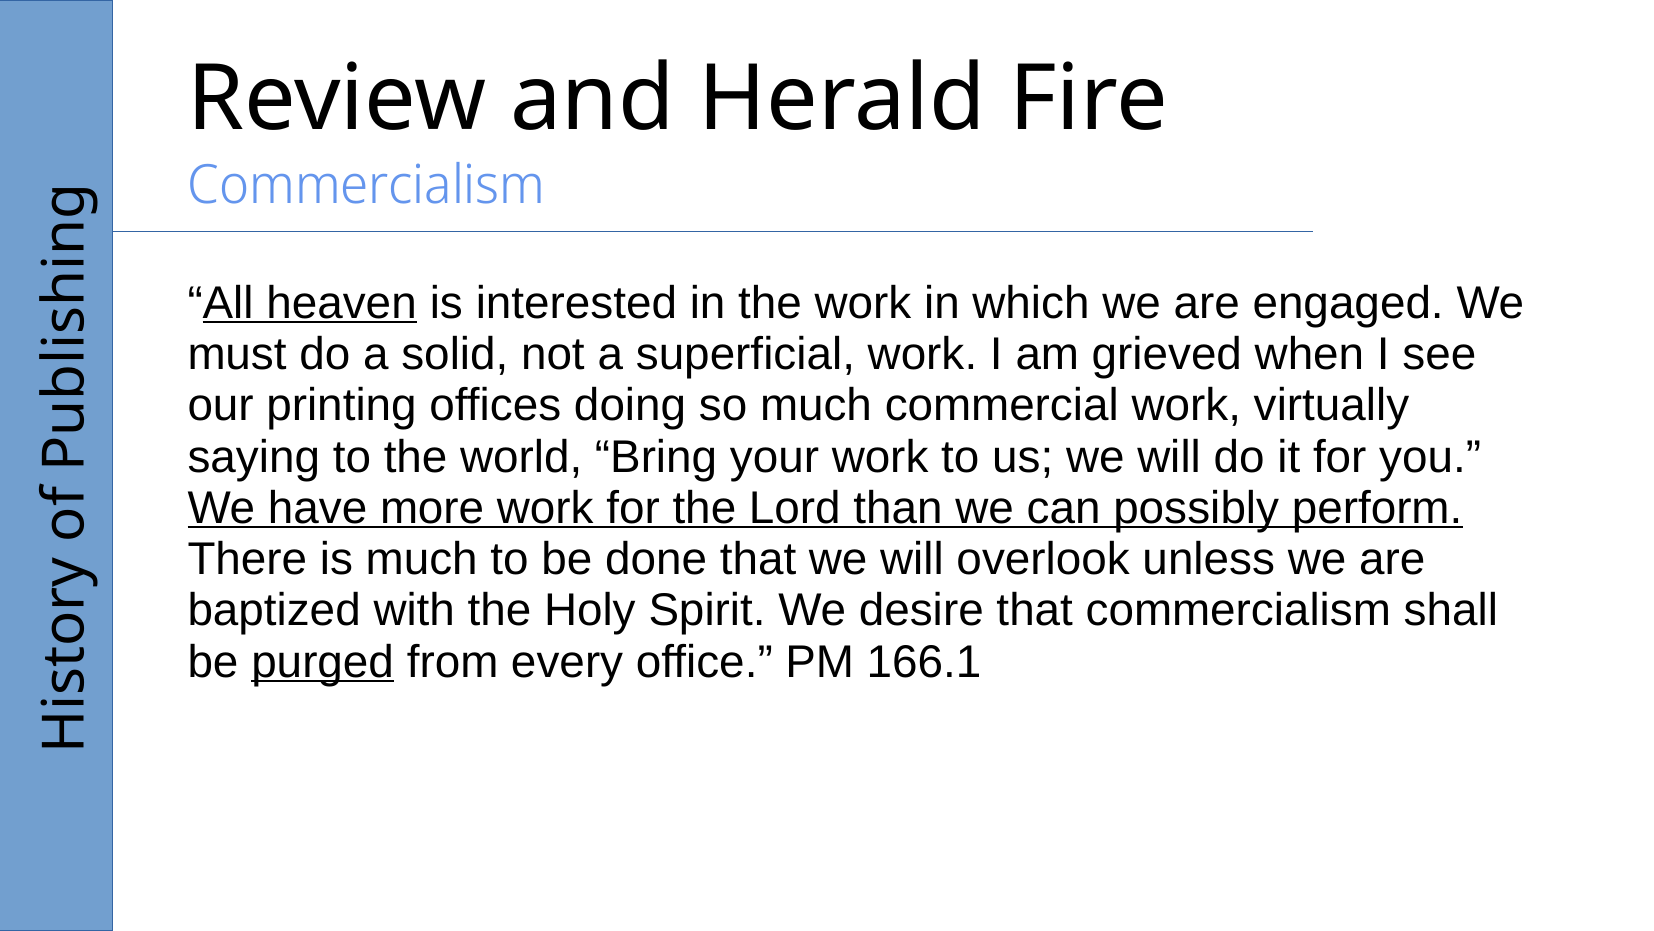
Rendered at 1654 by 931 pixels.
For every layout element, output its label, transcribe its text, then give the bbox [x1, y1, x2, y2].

title Commercialism [187, 125, 1571, 239]
title Review and Herald Fire [187, 33, 1571, 125]
text_box “All heaven is interested in the work in which we are engaged. We must do a solid, not a superficial, work. I am grieved when I see our printing offices doing so much commercial work, virtually saying to the world, “Bring your work to us; we will do it for you.” We have more work for the Lord than we can possibly perform. There is much to be done that we will overlook unless we are baptized with the Holy Spirit. We desire that commercialism shall be purged from every office.” PM 166.1 [187, 276, 1538, 865]
text_box History of Publishing [13, 37, 105, 901]
text_box [0, 0, 113, 931]
